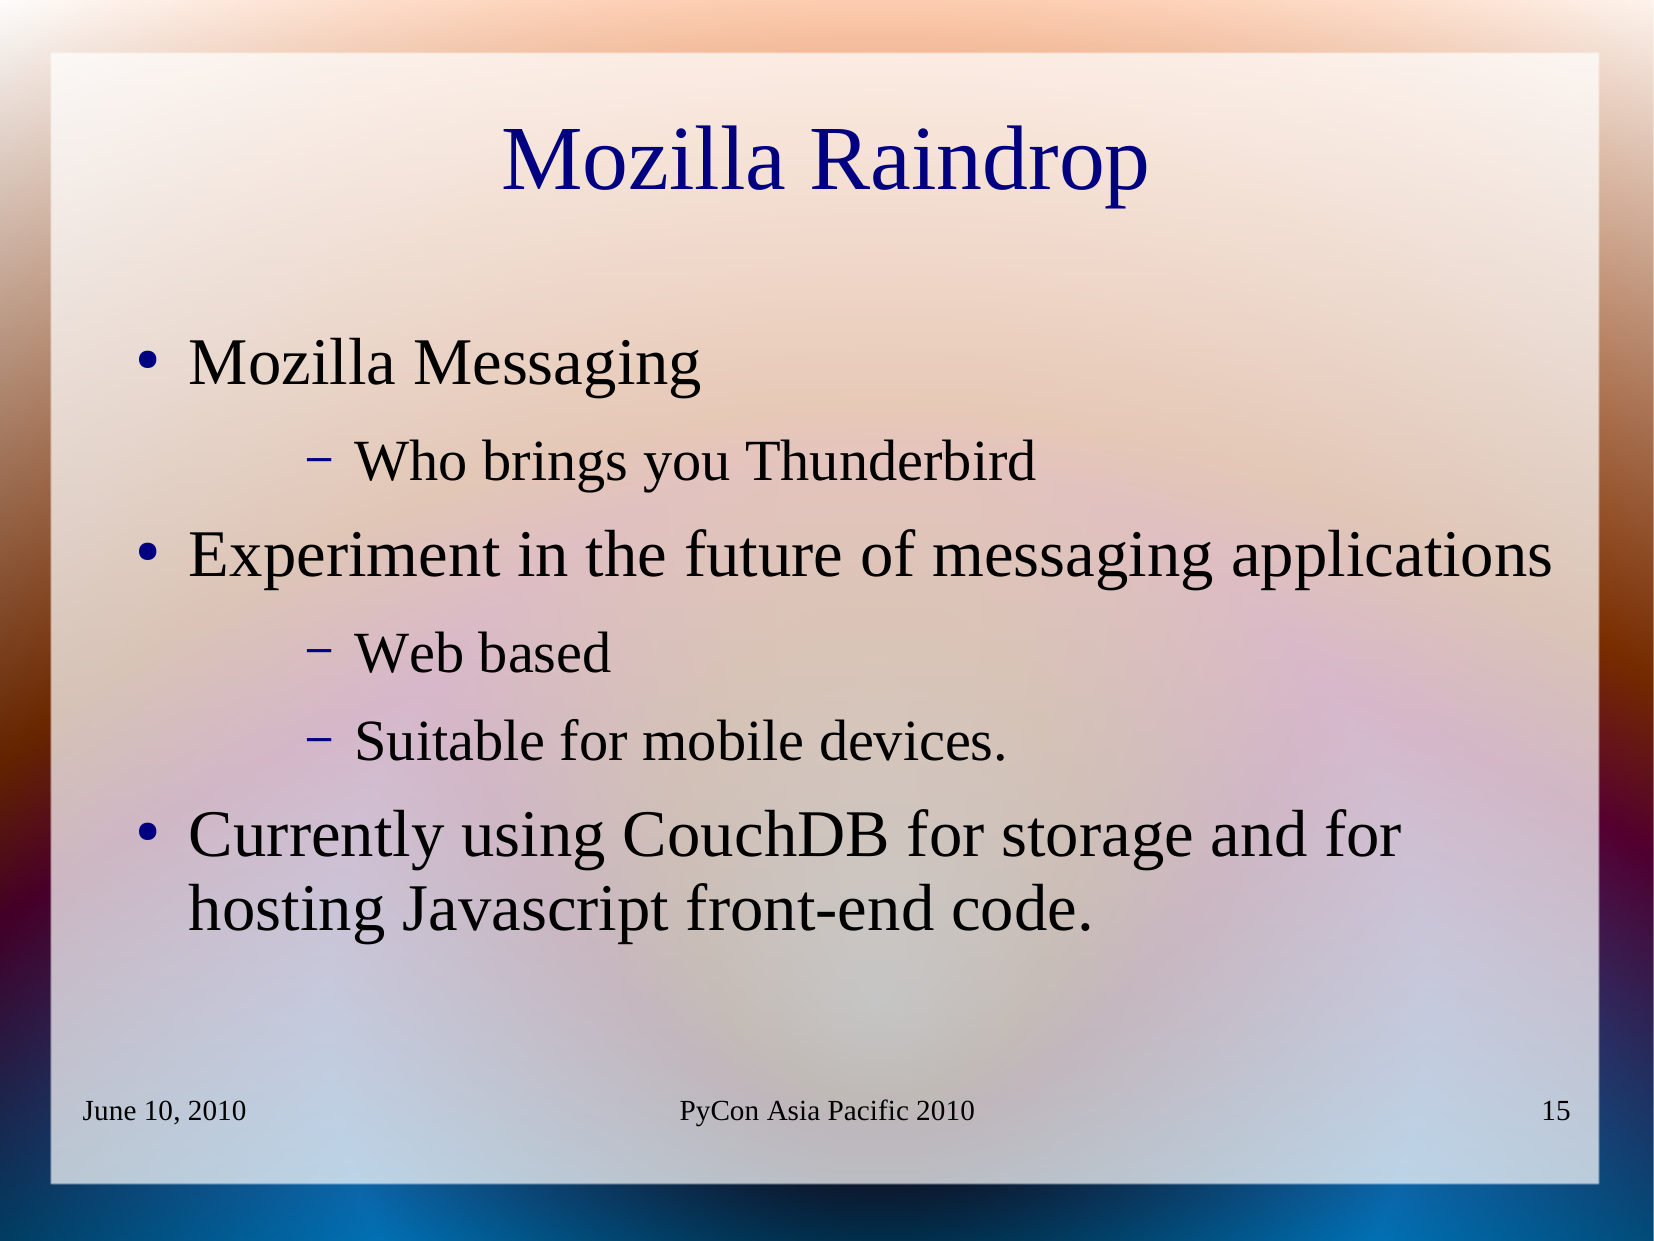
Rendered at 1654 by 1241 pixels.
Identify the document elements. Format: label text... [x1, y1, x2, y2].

picture [0, 0, 1654, 1241]
list Mozilla Messaging Who brings you Thunderbird Experiment in the future of messaging applications Web based Suitable for mobile devices. Currently using CouchDB for storage and for hosting Javascript front-end code. [118, 324, 1571, 1004]
title Mozilla Raindrop [82, 55, 1571, 263]
